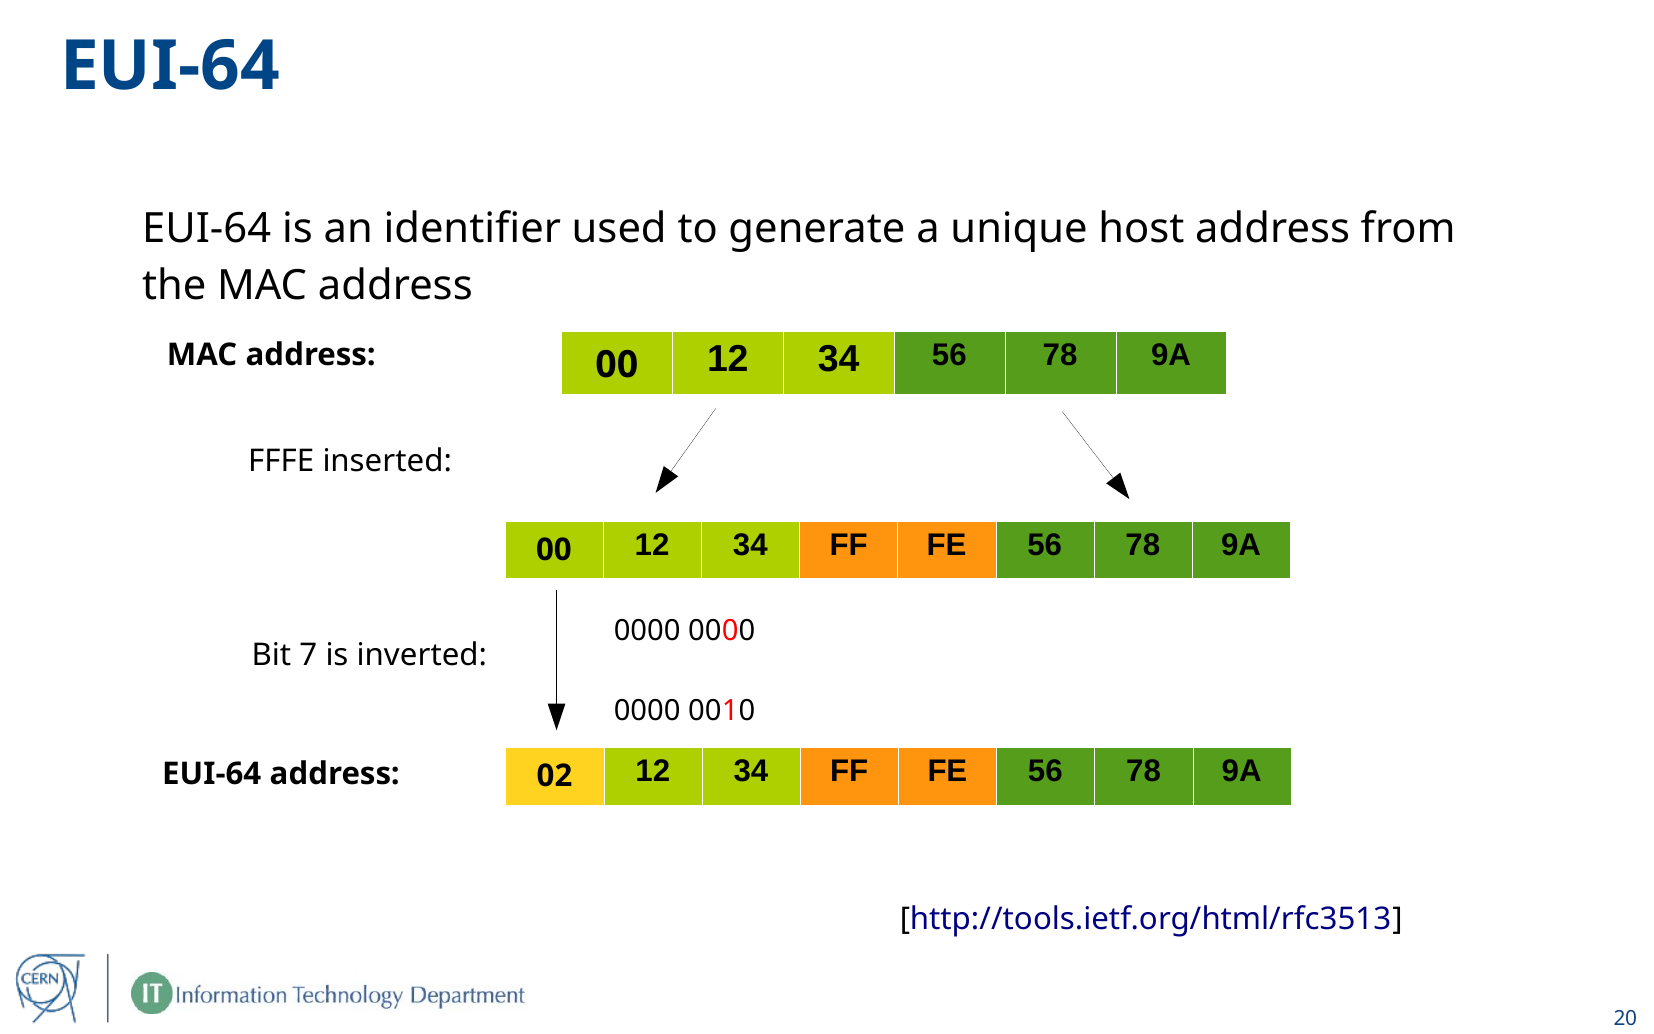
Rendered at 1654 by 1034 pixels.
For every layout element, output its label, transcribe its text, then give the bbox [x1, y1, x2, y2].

table_header 78 [1095, 522, 1192, 578]
table_header 56 [997, 522, 1094, 578]
title EUI-64 [60, 0, 1528, 138]
table_header 00 [562, 332, 672, 394]
table_header 00 [506, 522, 603, 578]
table_header 78 [1095, 748, 1193, 805]
text_box [http://tools.ietf.org/html/rfc3513] [885, 888, 1635, 979]
table_header FE [899, 748, 996, 805]
table_header 9A [1194, 748, 1291, 805]
picture [131, 972, 774, 1014]
table_header FE [898, 522, 996, 578]
table_header 56 [895, 332, 1005, 394]
text_box Bit 7 is inverted: [236, 624, 722, 678]
picture [36, 1002, 50, 1009]
text_box EUI-64 address: [147, 743, 632, 796]
table_header FF [801, 748, 898, 805]
table_header 12 [604, 522, 701, 578]
table_header 34 [702, 522, 799, 578]
table_header 12 [605, 748, 702, 805]
table_header 9A [1117, 332, 1226, 394]
table_header 78 [1006, 332, 1116, 394]
table_header FF [800, 522, 897, 578]
table_header 34 [784, 332, 894, 394]
table_header 34 [703, 748, 800, 805]
text_box 0000 0000 0000 0010 [599, 602, 872, 723]
table_header 12 [673, 332, 783, 394]
table_header 02 [506, 796, 604, 805]
picture [16, 985, 64, 1032]
table_header 9A [1193, 522, 1290, 578]
text_box FFFE inserted: [233, 431, 718, 484]
table_header 56 [997, 748, 1094, 805]
text_box MAC address: [152, 324, 637, 378]
text_box EUI-64 is an identifier used to generate a unique host address from the MAC address [127, 190, 1525, 306]
